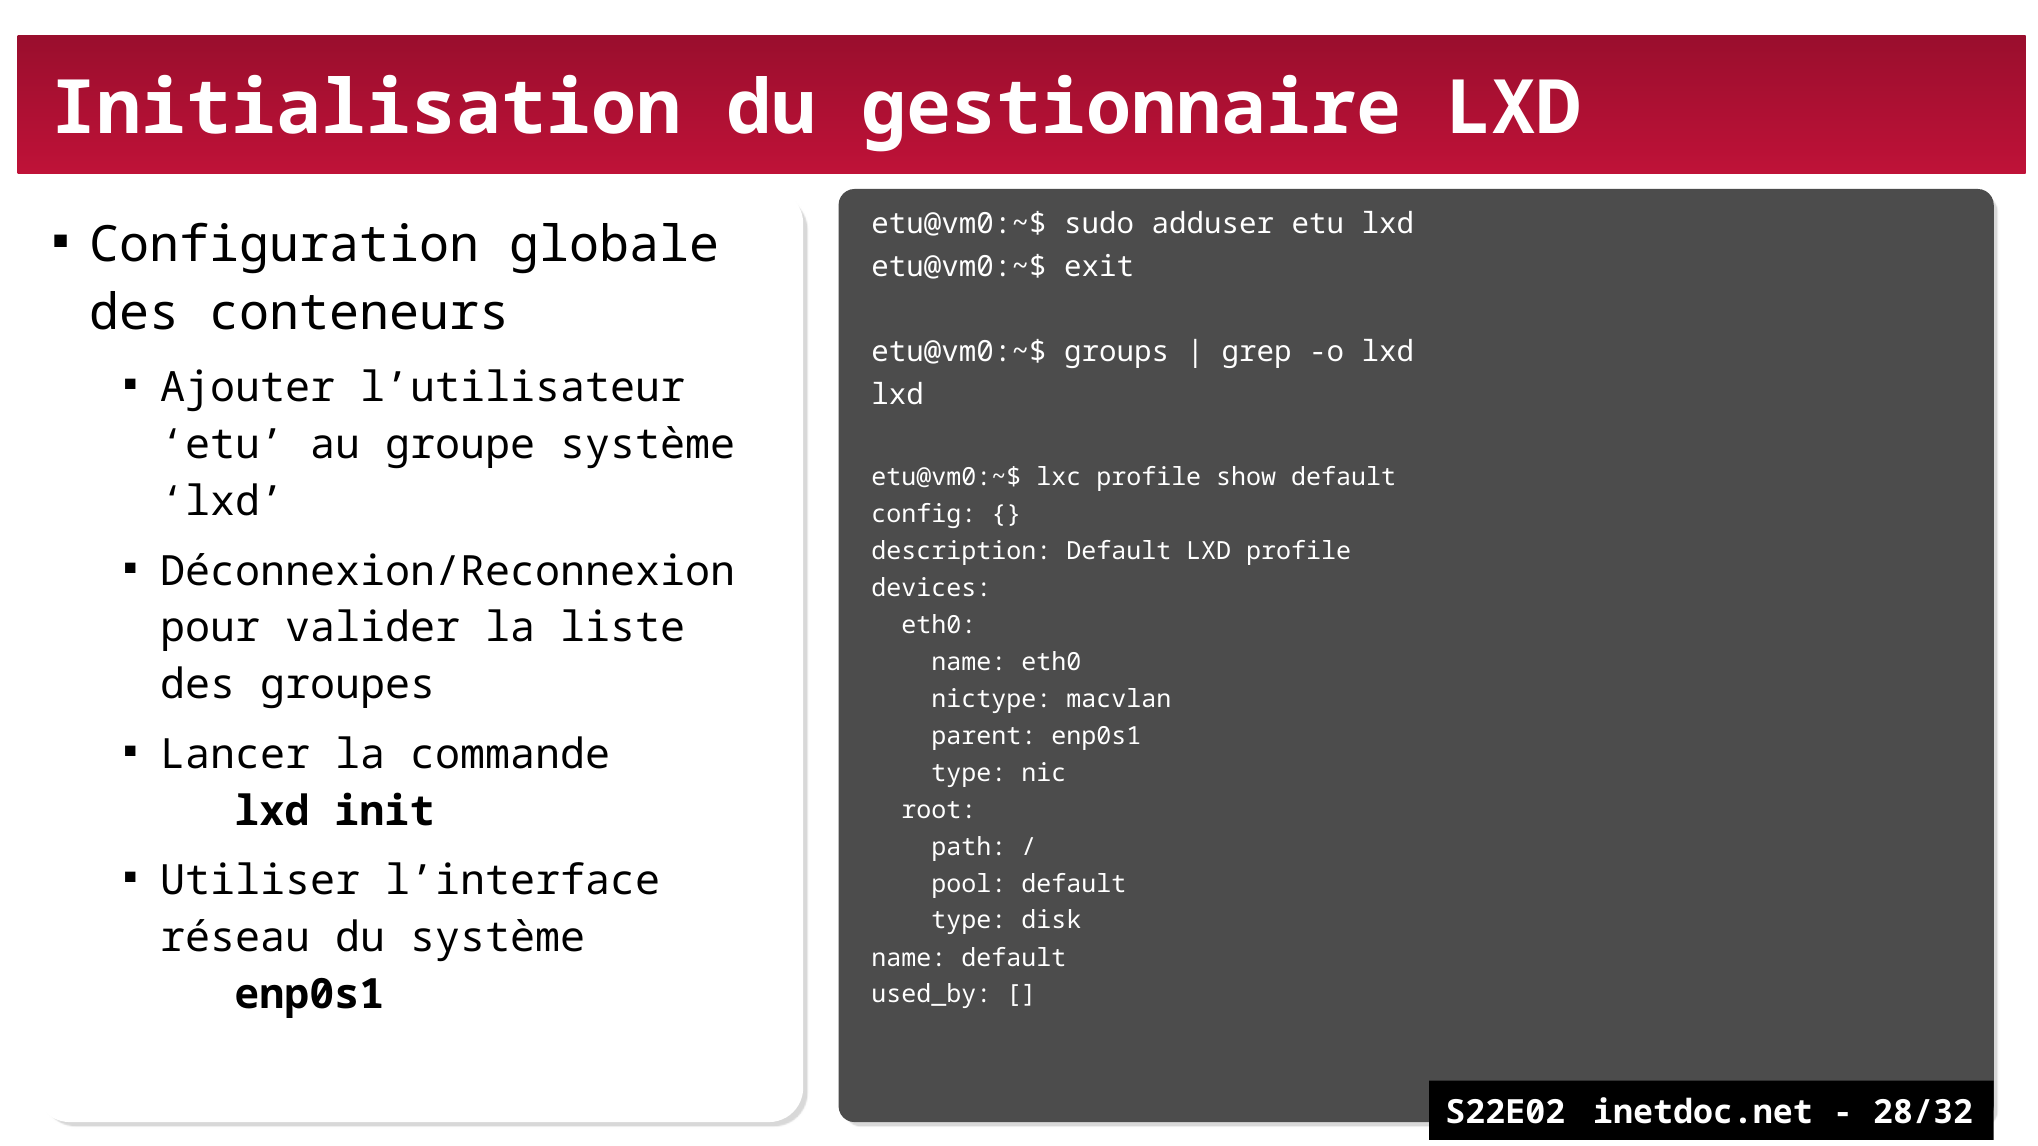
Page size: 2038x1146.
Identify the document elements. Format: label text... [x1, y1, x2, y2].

text_box Initialisation du gestionnaire LXD [17, 35, 2026, 174]
text_box Configuration globale des conteneurs Ajouter l’utilisateur ‘etu’ au groupe système ‘lxd’ Déconnexion/Reconnexion pour valider la liste des groupes Lancer la commande lxd init Utiliser l’interface réseau du système enp0s1 [35, 188, 804, 1123]
text_box etu@vm0:~$ sudo adduser etu lxd etu@vm0:~$ exit etu@vm0:~$ groups | grep -o lxd lxd etu@vm0:~$ lxc profile show default config: {} description: Default LXD profile devices: eth0: name: eth0 nictype: macvlan parent: enp0s1 type: nic root: path: / pool: default type: disk name: default used_by: [] [838, 188, 1994, 1123]
text_box S22E02 inetdoc.net - 32/32 [1429, 1080, 1994, 1140]
